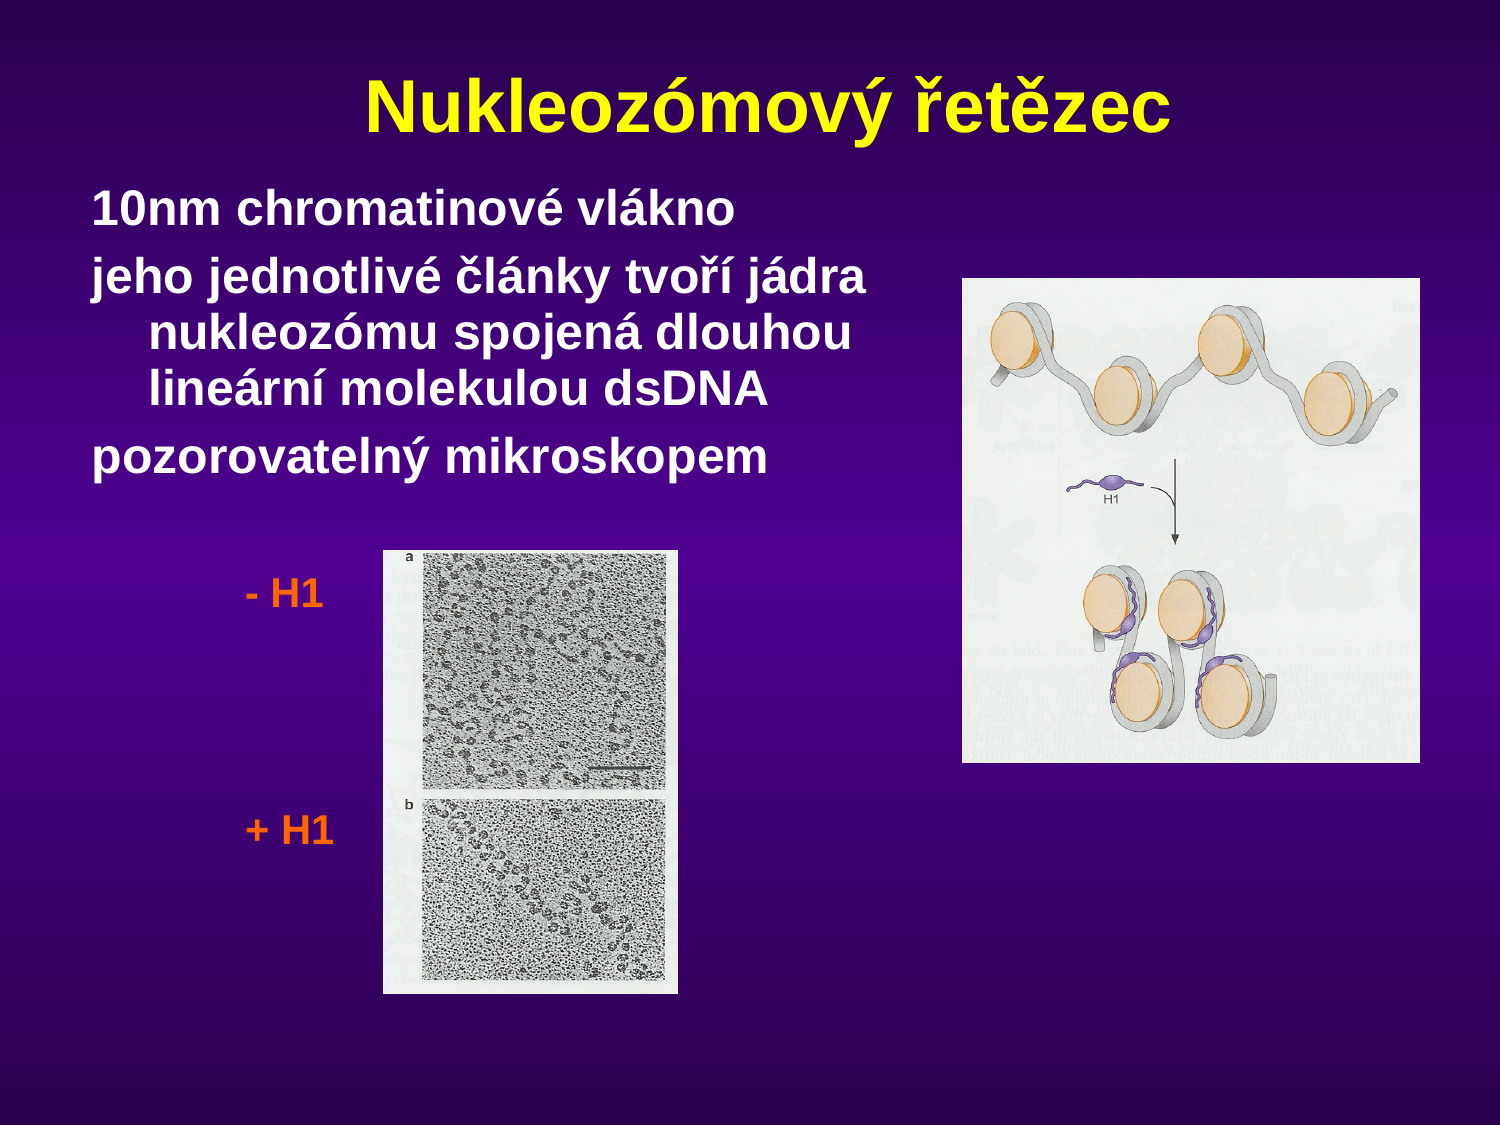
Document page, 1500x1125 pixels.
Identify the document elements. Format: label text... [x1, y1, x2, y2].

text_box + H1 [230, 798, 361, 858]
list 10nm chromatinové vlákno jeho jednotlivé články tvoří jádra nukleozómu spojená dlouhou lineární molekulou dsDNA pozorovatelný mikroskopem [76, 172, 999, 516]
picture [383, 550, 678, 994]
picture [962, 278, 1420, 763]
text_box - H1 [230, 562, 361, 622]
title Nukleozómový řetězec [171, 42, 1388, 170]
